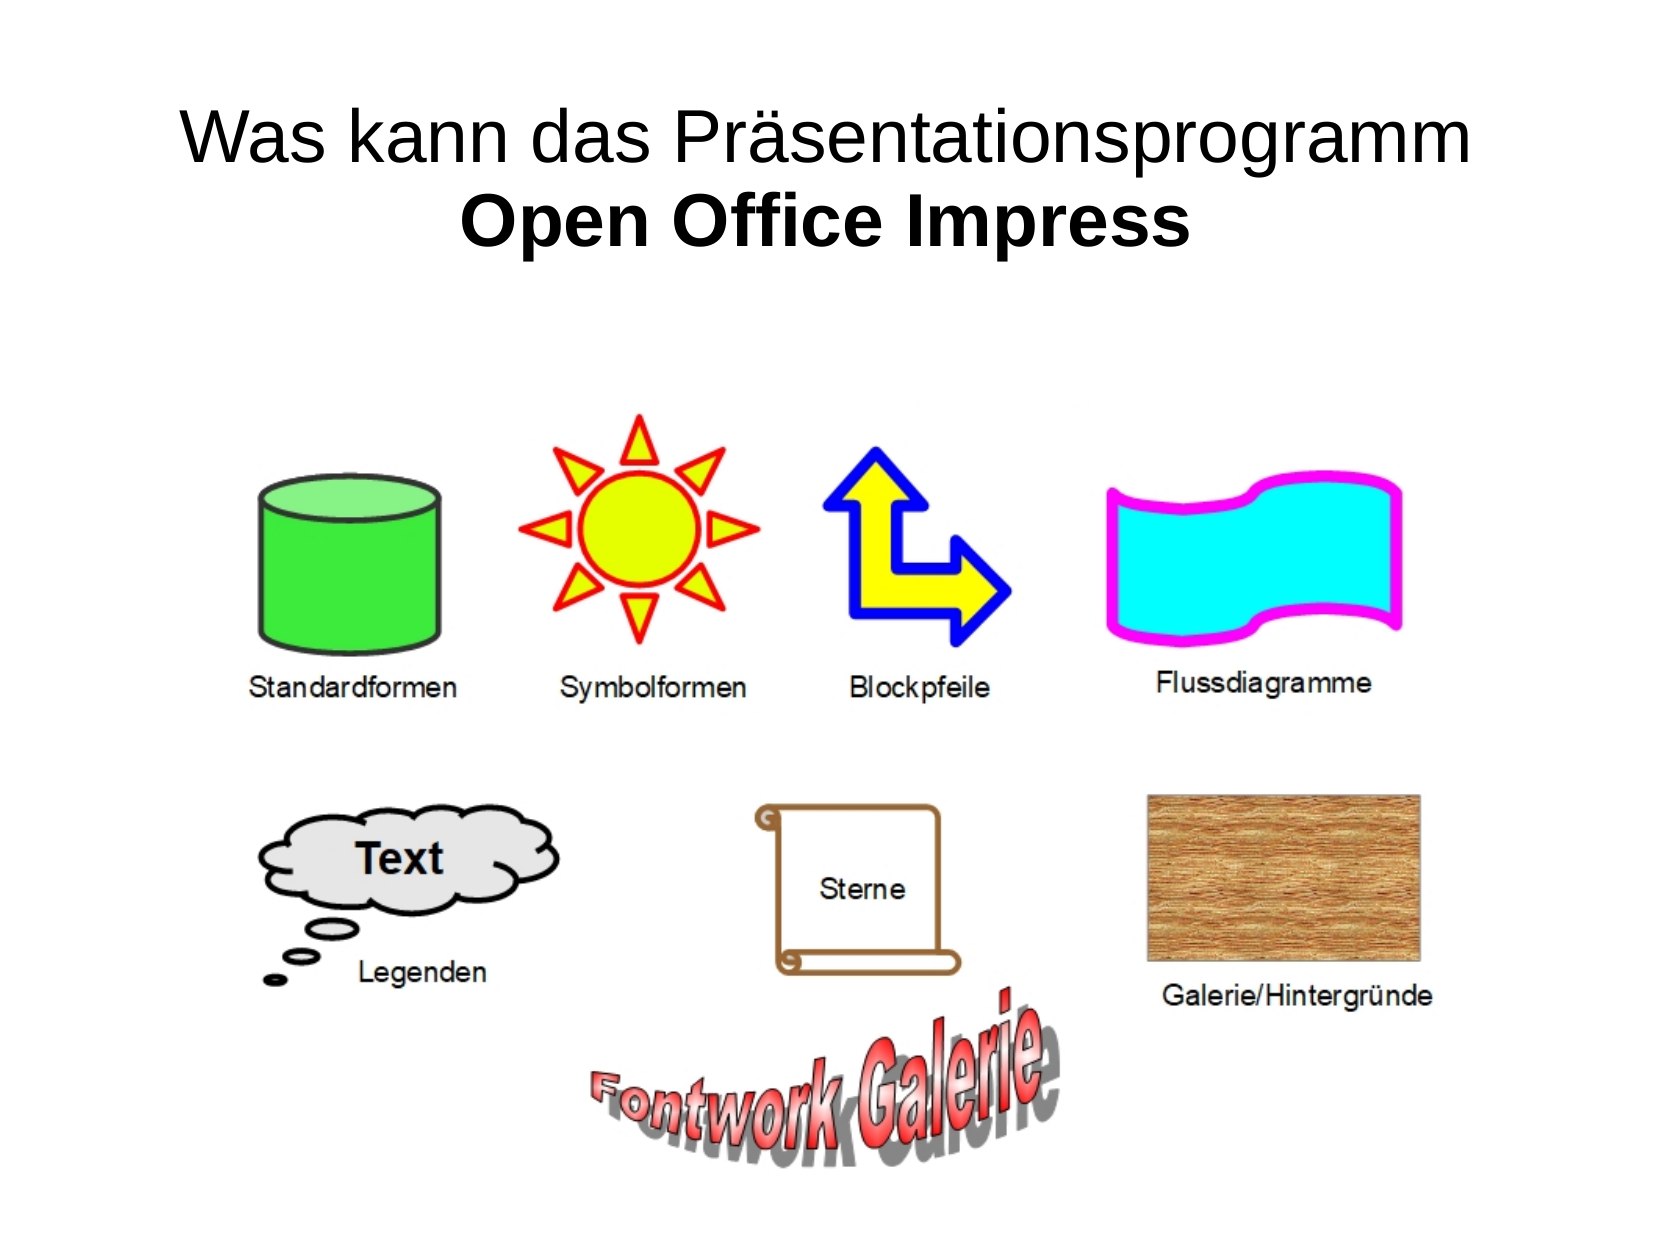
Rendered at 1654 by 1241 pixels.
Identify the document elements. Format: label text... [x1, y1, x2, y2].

text_box [248, 190, 1501, 402]
picture [206, 355, 1459, 1217]
text_box Was kann das Präsentationsprogramm Open Office Impress [164, 87, 1489, 355]
